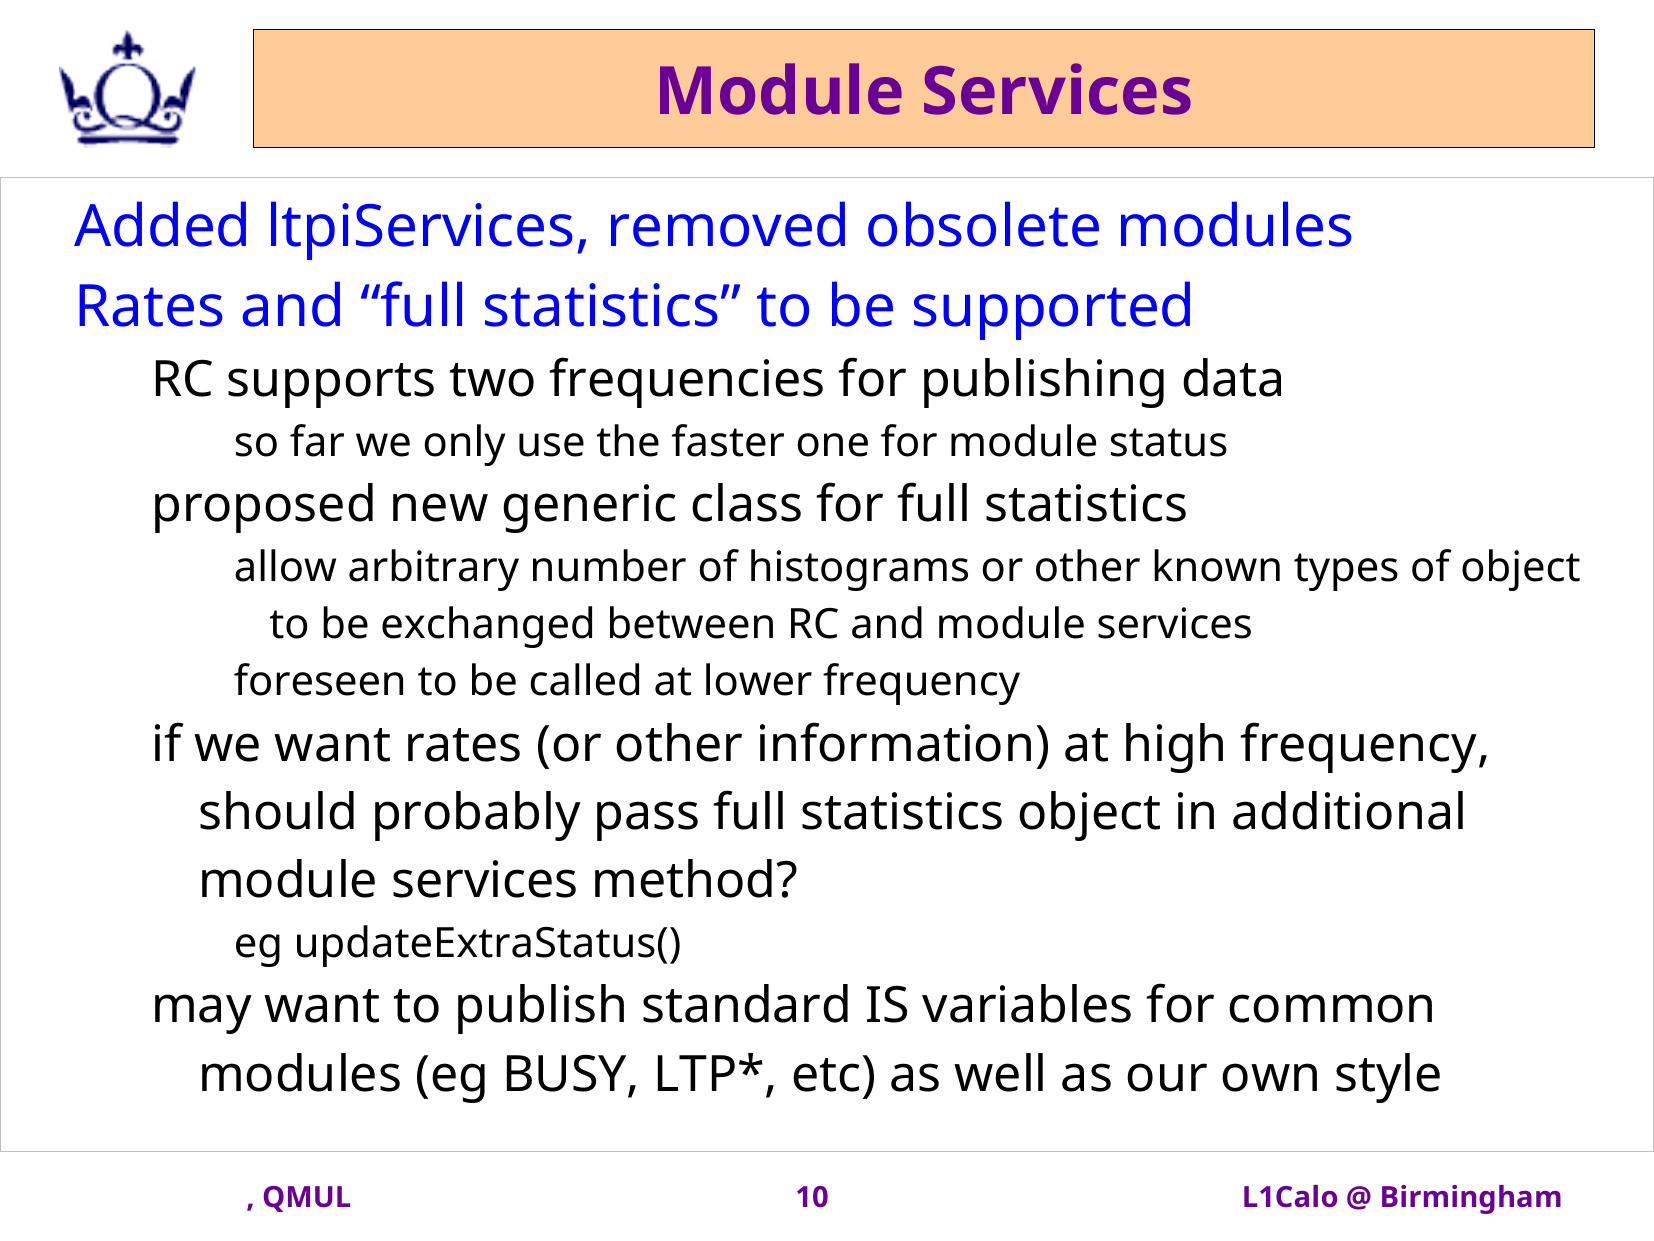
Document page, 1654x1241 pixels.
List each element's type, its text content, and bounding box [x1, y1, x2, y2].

list Added ltpiServices, removed obsolete modules Rates and “full statistics” to be supported RC supports two frequencies for publishing data so far we only use the faster one for module status proposed new generic class for full statistics allow arbitrary number of histograms or other known types of object to be exchanged between RC and module services foreseen to be called at lower frequency if we want rates (or other information) at high frequency, should probably pass full statistics object in additional module services method? eg updateExtraStatus() may want to publish standard IS variables for common modules (eg BUSY, LTP*, etc) as well as our own style [56, 184, 1600, 1125]
picture [59, 29, 200, 148]
title Module Services [253, 29, 1595, 148]
